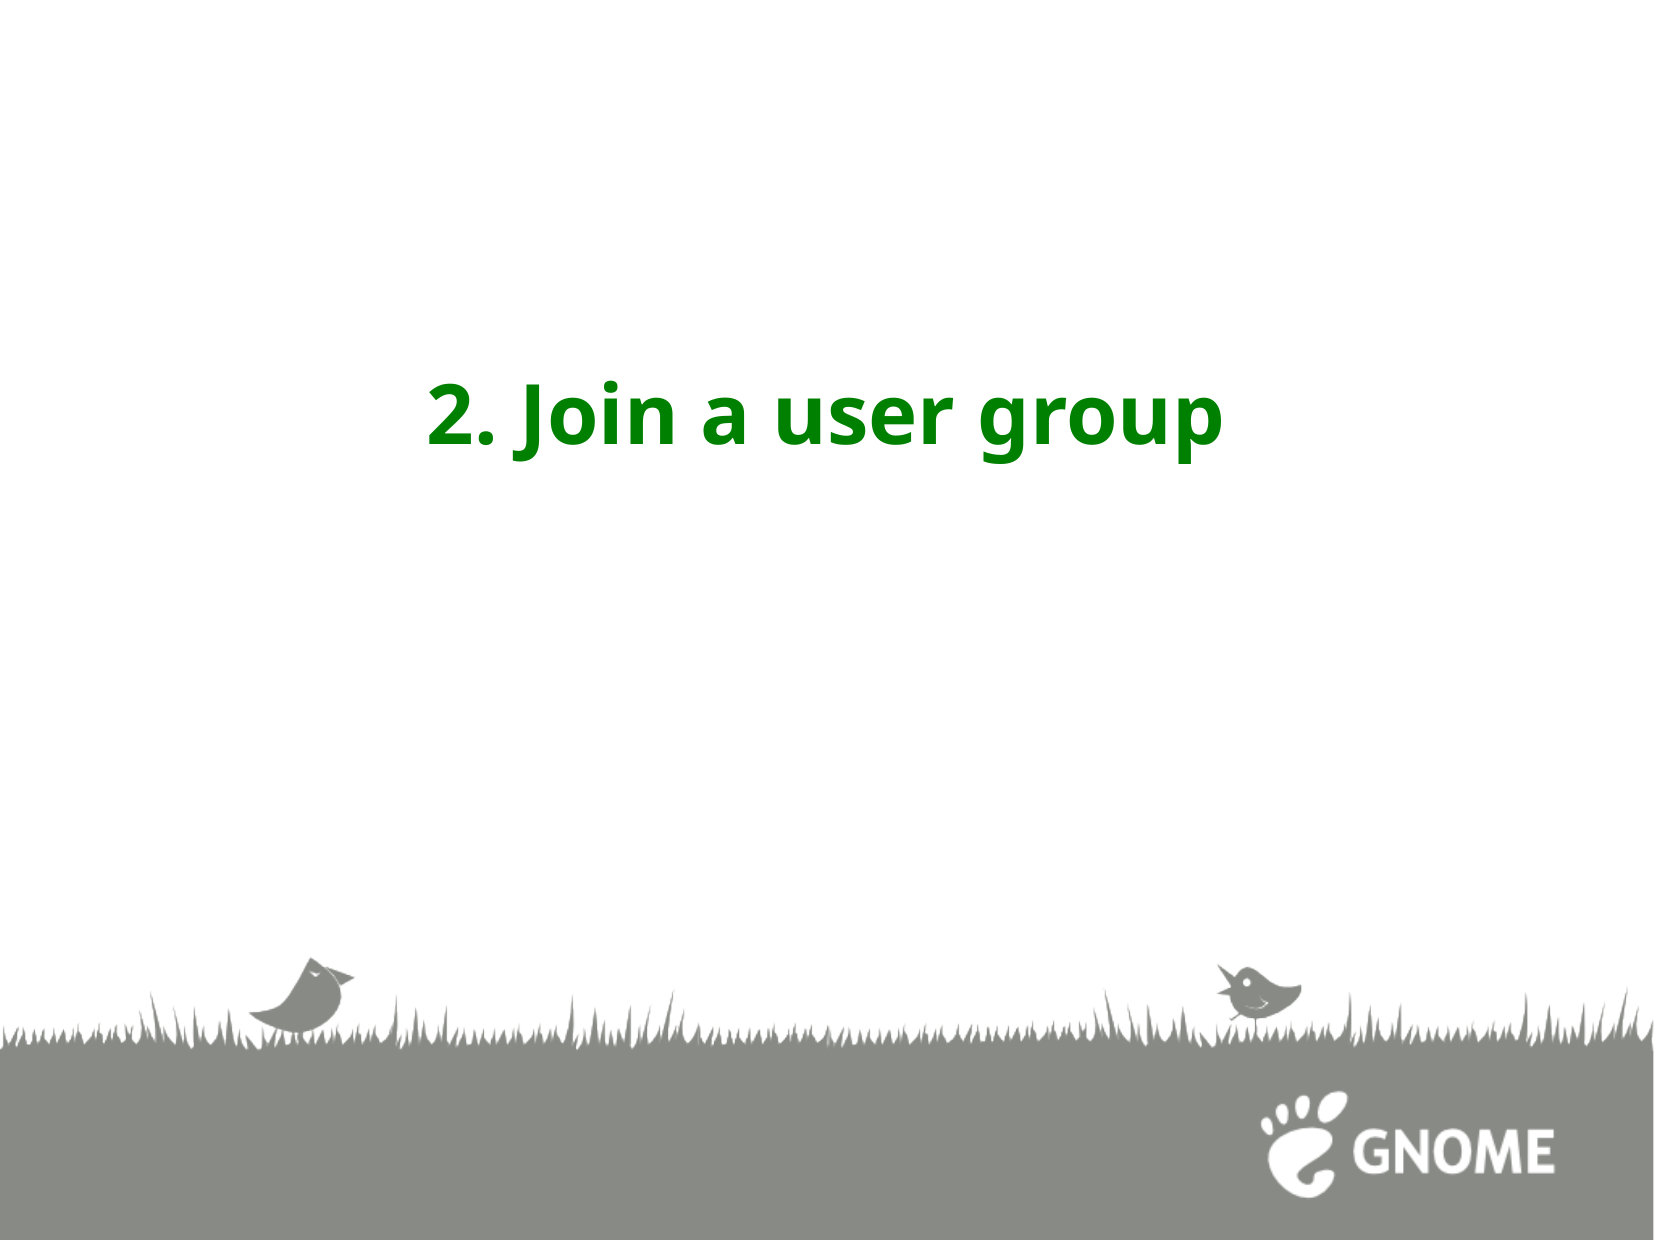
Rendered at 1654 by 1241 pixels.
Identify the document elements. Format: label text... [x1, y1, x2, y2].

picture [0, 0, 1654, 1241]
text_box 2. Join a user group [0, 348, 1653, 476]
